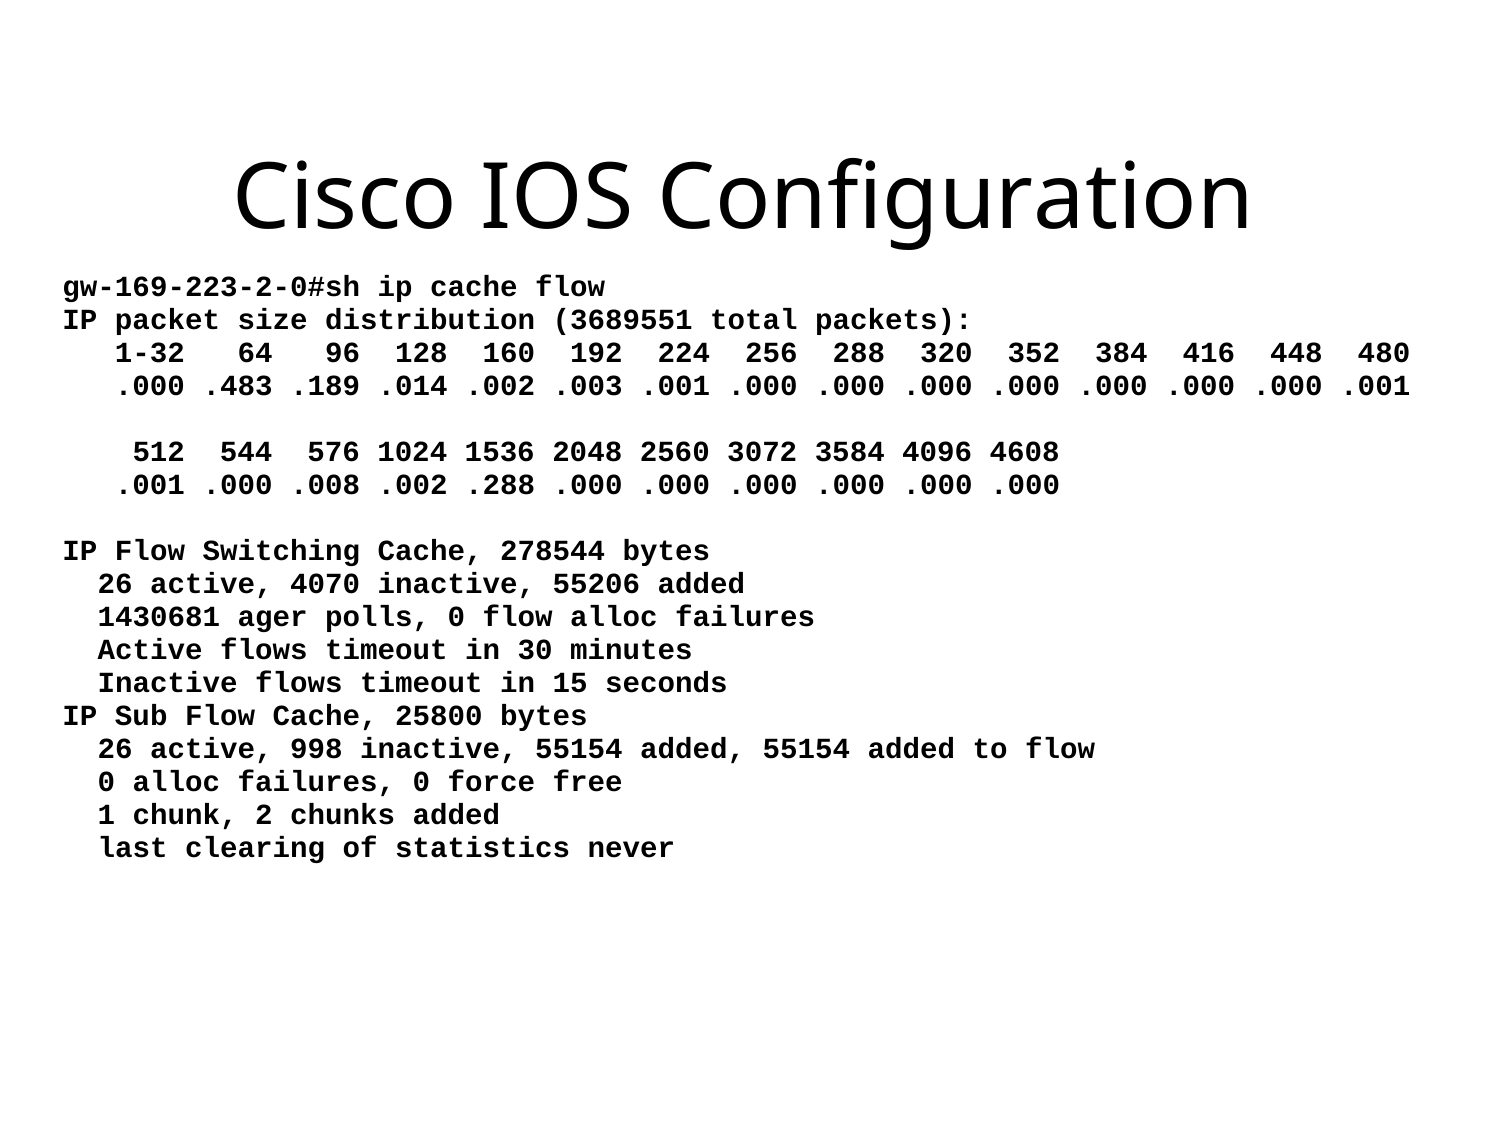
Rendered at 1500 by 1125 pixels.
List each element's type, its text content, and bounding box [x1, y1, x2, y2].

title Cisco IOS Configuration [112, 62, 1388, 272]
text_box gw-169-223-2-0#sh ip cache flow IP packet size distribution (3689551 total packets): 1-32 64 96 128 160 192 224 256 288 320 352 384 416 448 480 .000 .483 .189 .014 .002 .003 .001 .000 .000 .000 .000 .000 .000 .000 .001 512 544 576 1024 1536 2048 2560 3072 3584 4096 4608 .001 .000 .008 .002 .288 .000 .000 .000 .000 .000 .000 IP Flow Switching Cache, 278544 bytes 26 active, 4070 inactive, 55206 added 1430681 ager polls, 0 flow alloc failures Active flows timeout in 30 minutes Inactive flows timeout in 15 seconds IP Sub Flow Cache, 25800 bytes 26 active, 998 inactive, 55154 added, 55154 added to flow 0 alloc failures, 0 force free 1 chunk, 2 chunks added last clearing of statistics never [62, 272, 1500, 998]
